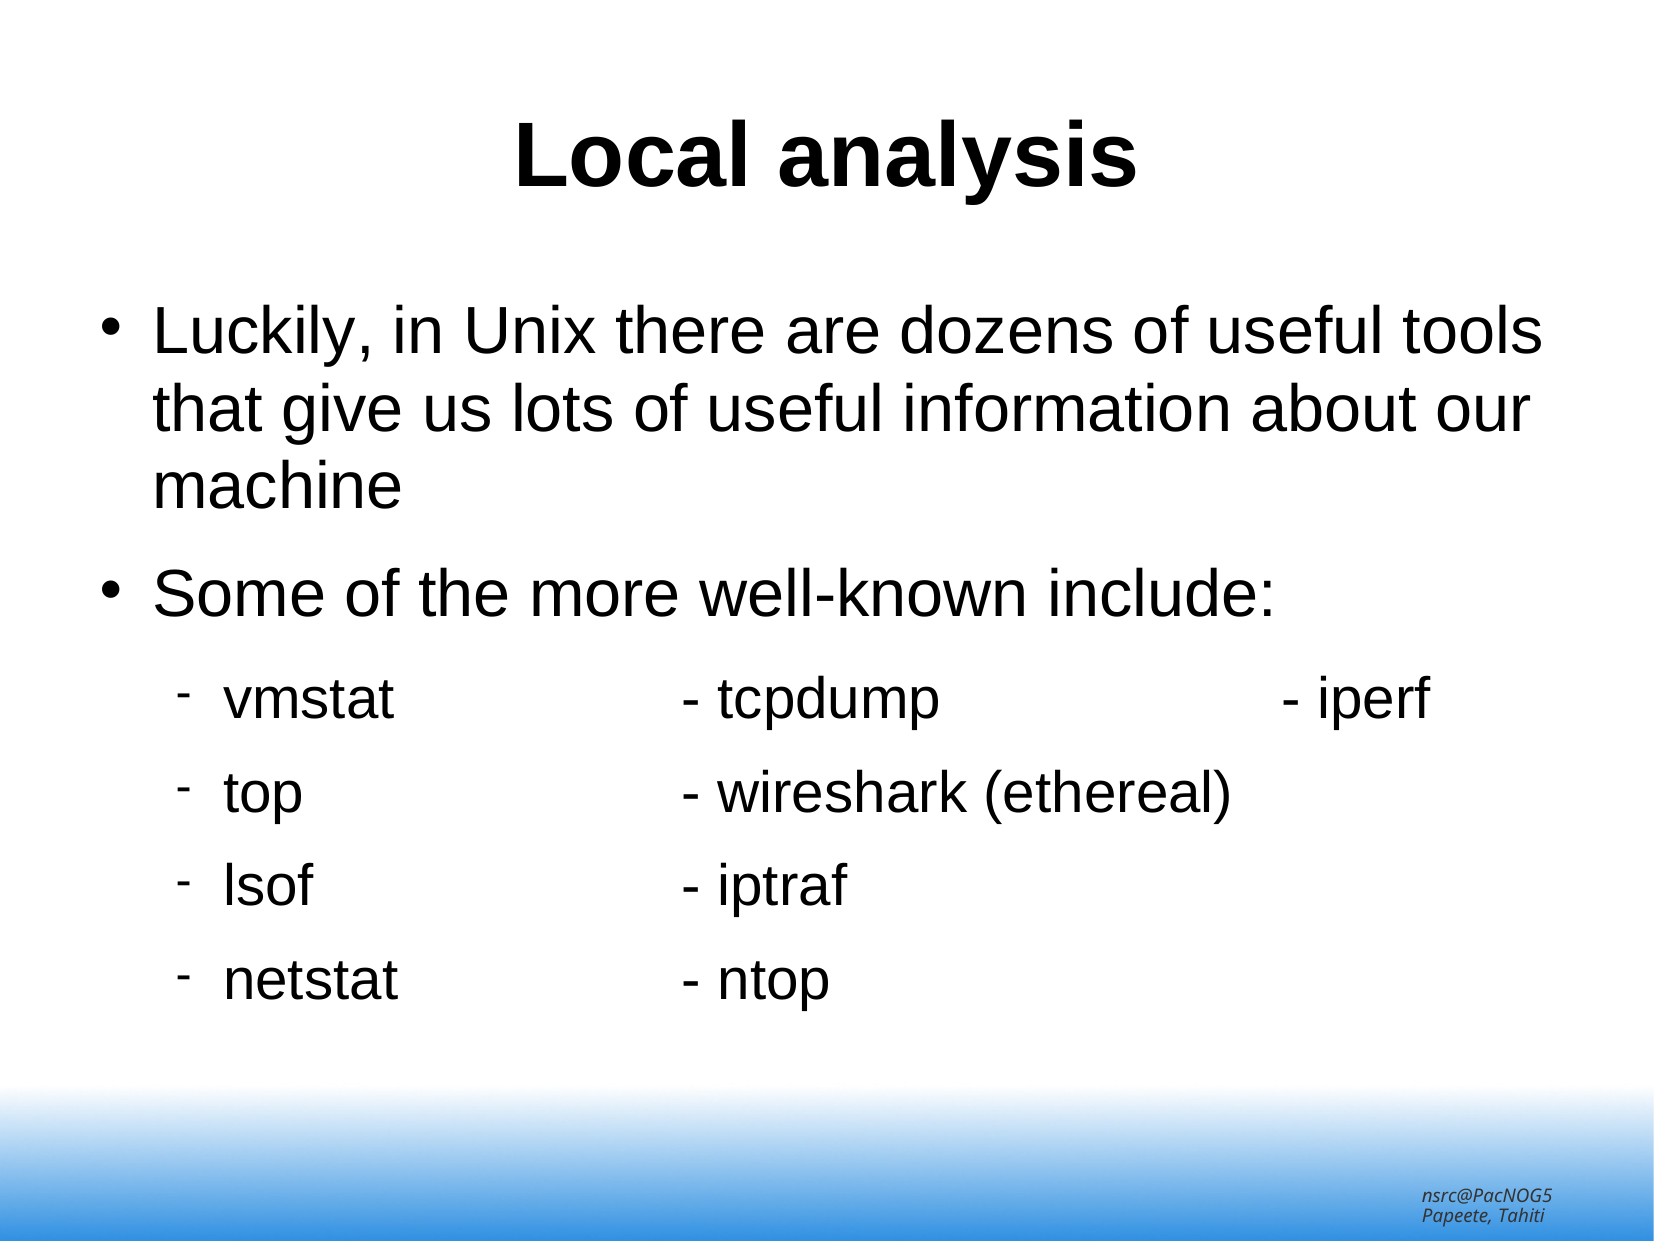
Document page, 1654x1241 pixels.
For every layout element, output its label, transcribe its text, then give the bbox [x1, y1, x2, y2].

picture [0, 1083, 1654, 1241]
list Luckily, in Unix there are dozens of useful tools that give us lots of useful information about our machine Some of the more well-known include: vmstat - tcpdump - iperf top - wireshark (ethereal)‏ lsof - iptraf netstat - ntop [82, 290, 1571, 1109]
title Local analysis [82, 49, 1571, 257]
